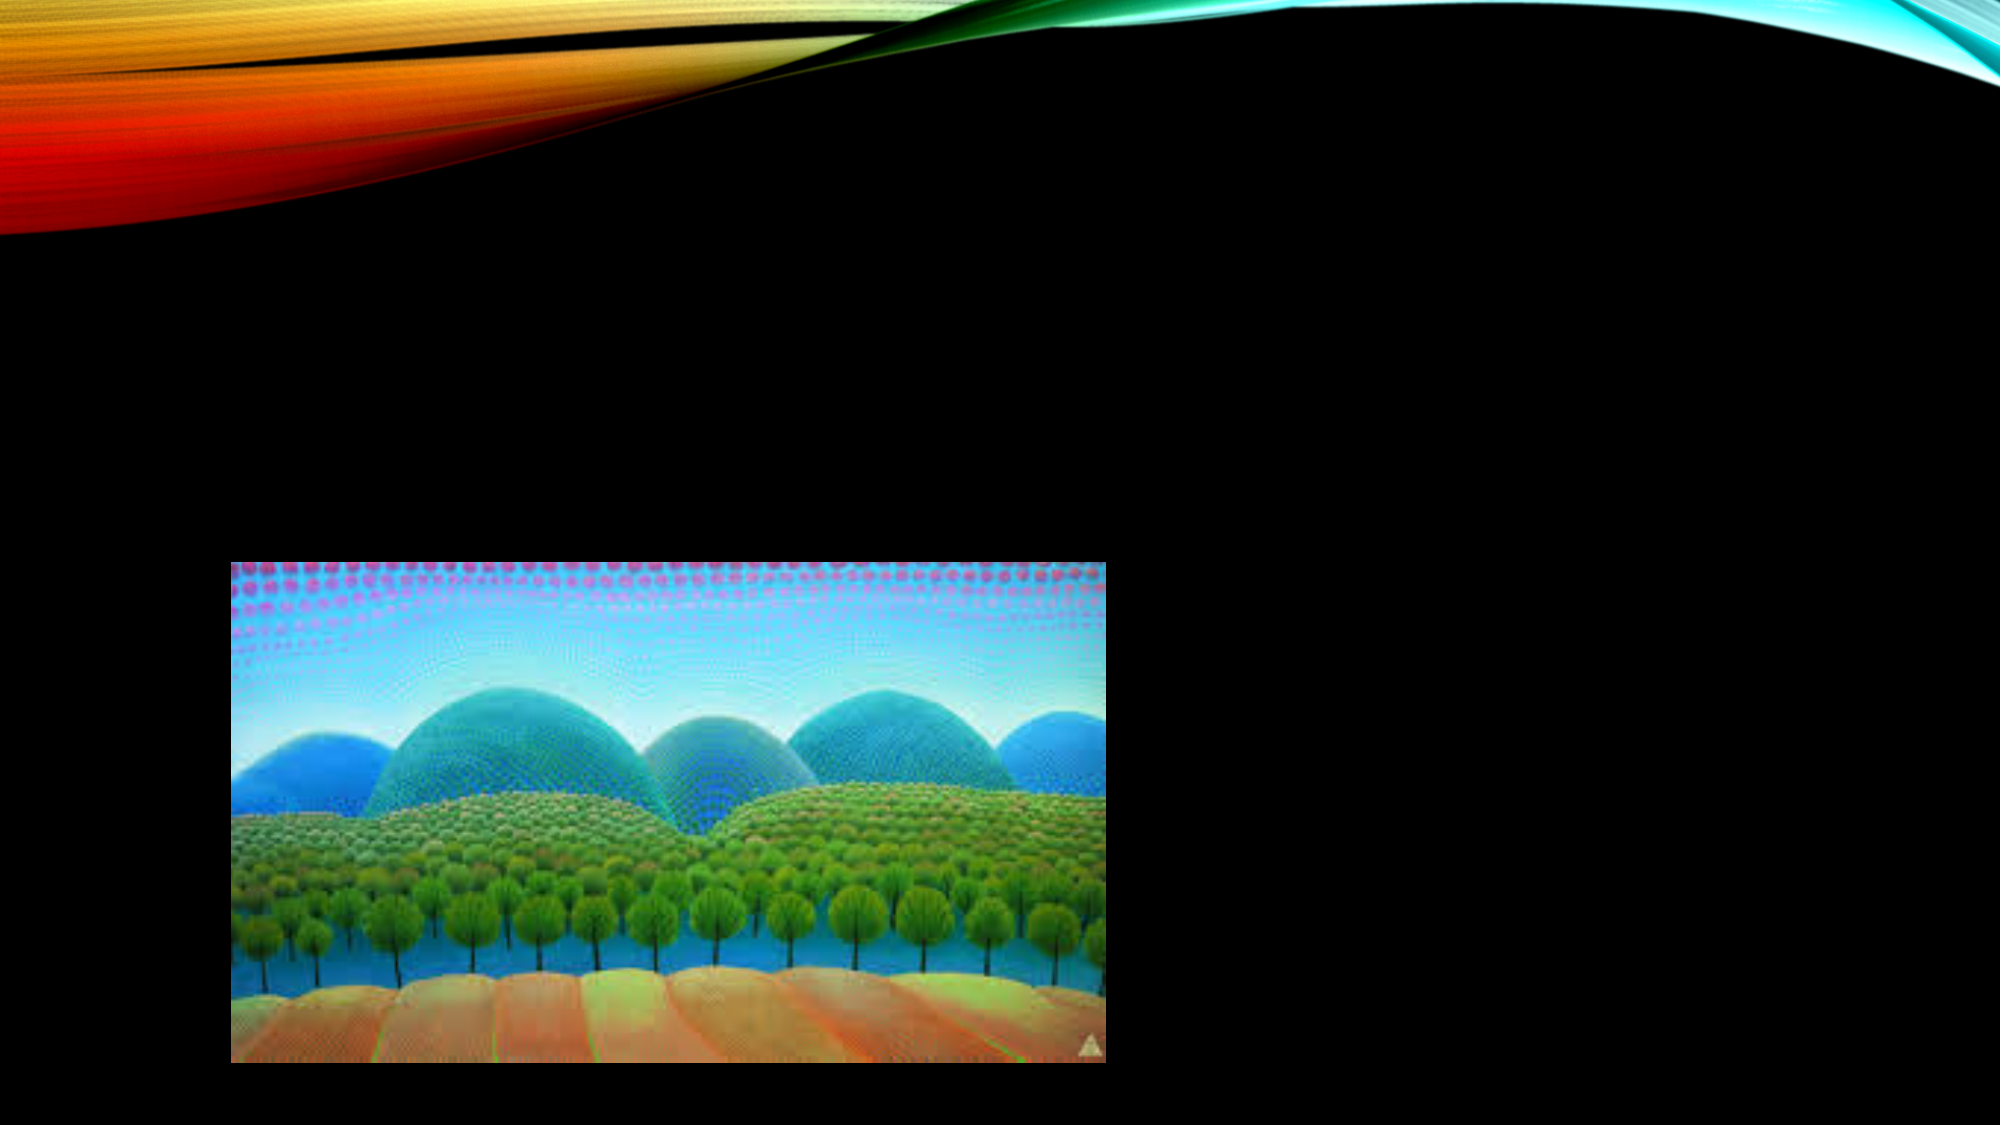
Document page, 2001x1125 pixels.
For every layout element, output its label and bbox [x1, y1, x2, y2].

picture [231, 562, 1106, 1063]
